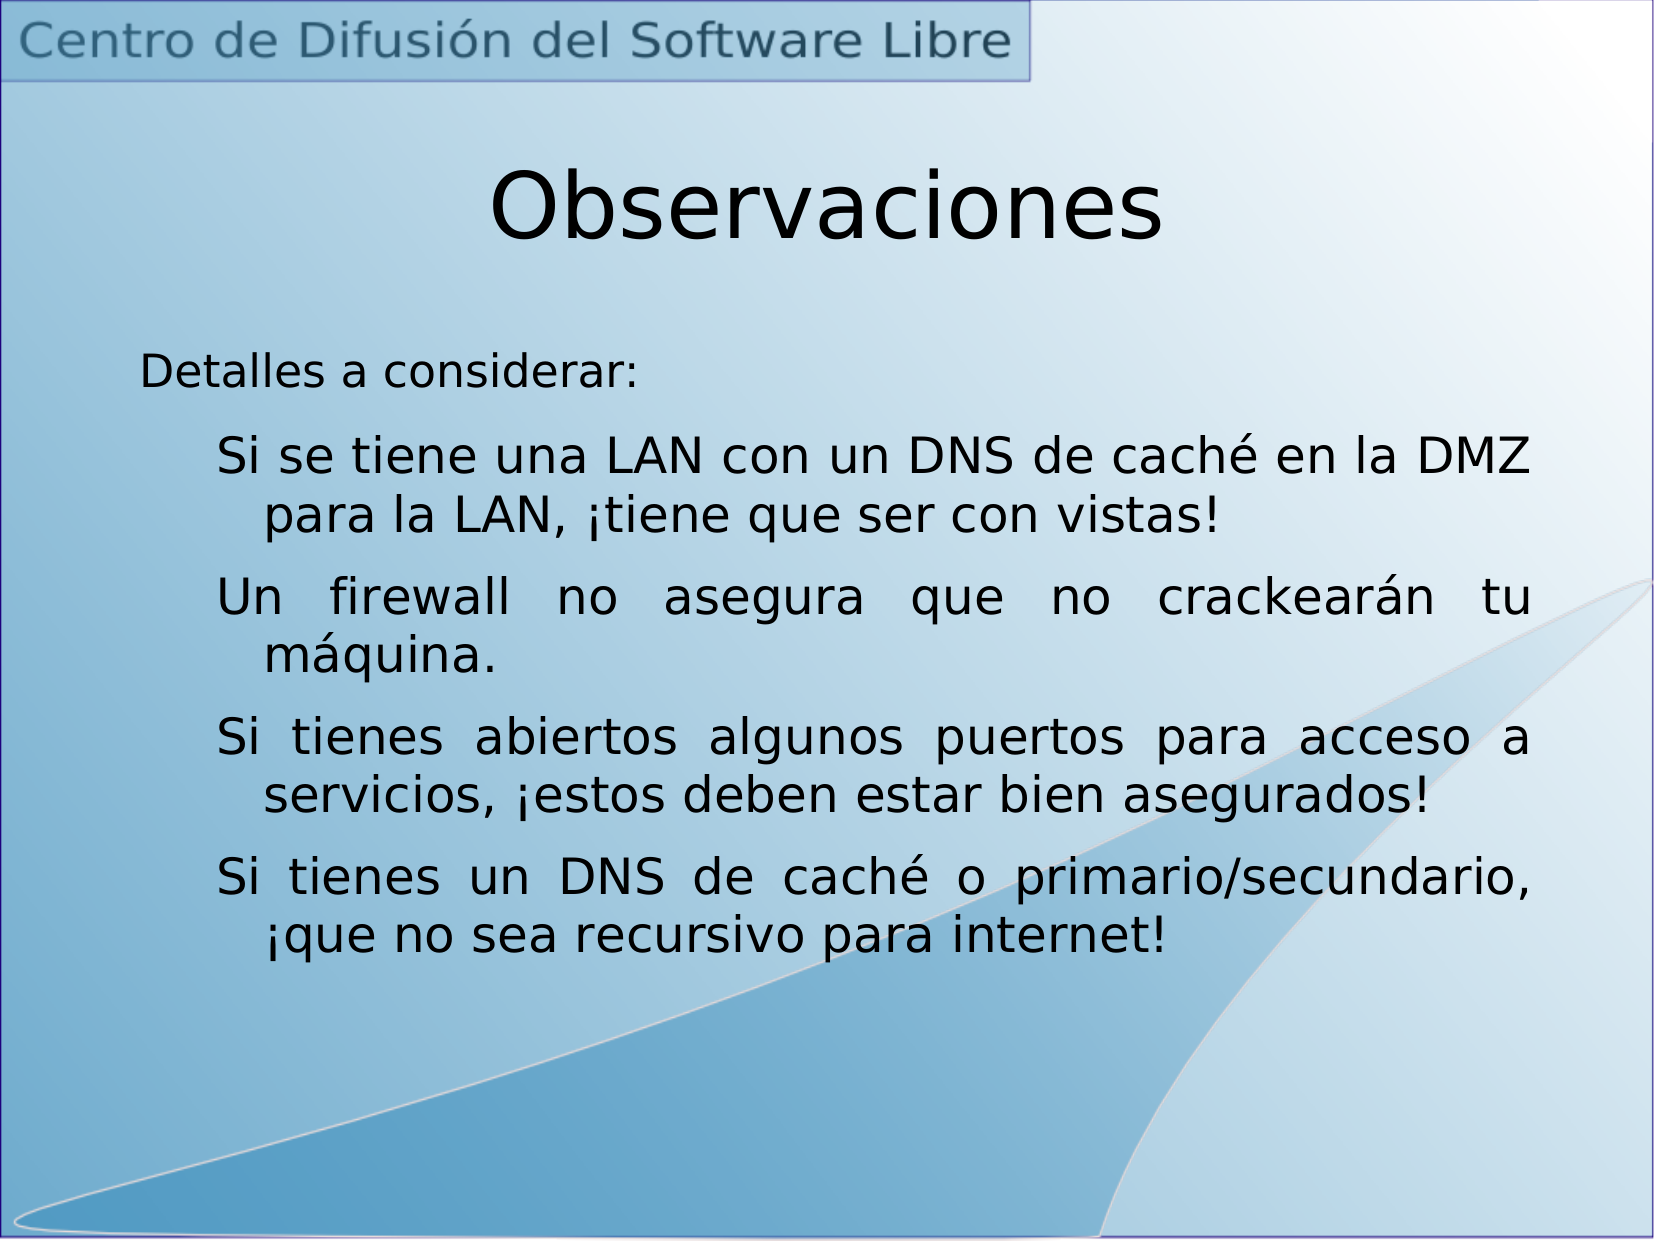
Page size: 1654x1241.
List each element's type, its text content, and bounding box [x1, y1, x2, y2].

title Observaciones [121, 102, 1534, 311]
picture [0, 0, 1654, 1241]
list Detalles a considerar: Si se tiene una LAN con un DNS de caché en la DMZ para la LAN, ¡tiene que ser con vistas! Un firewall no asegura que no crackearán tu máquina. Si tienes abiertos algunos puertos para acceso a servicios, ¡estos deben estar bien asegurados! Si tienes un DNS de caché o primario/secundario, ¡que no sea recursivo para internet! [121, 344, 1534, 1129]
